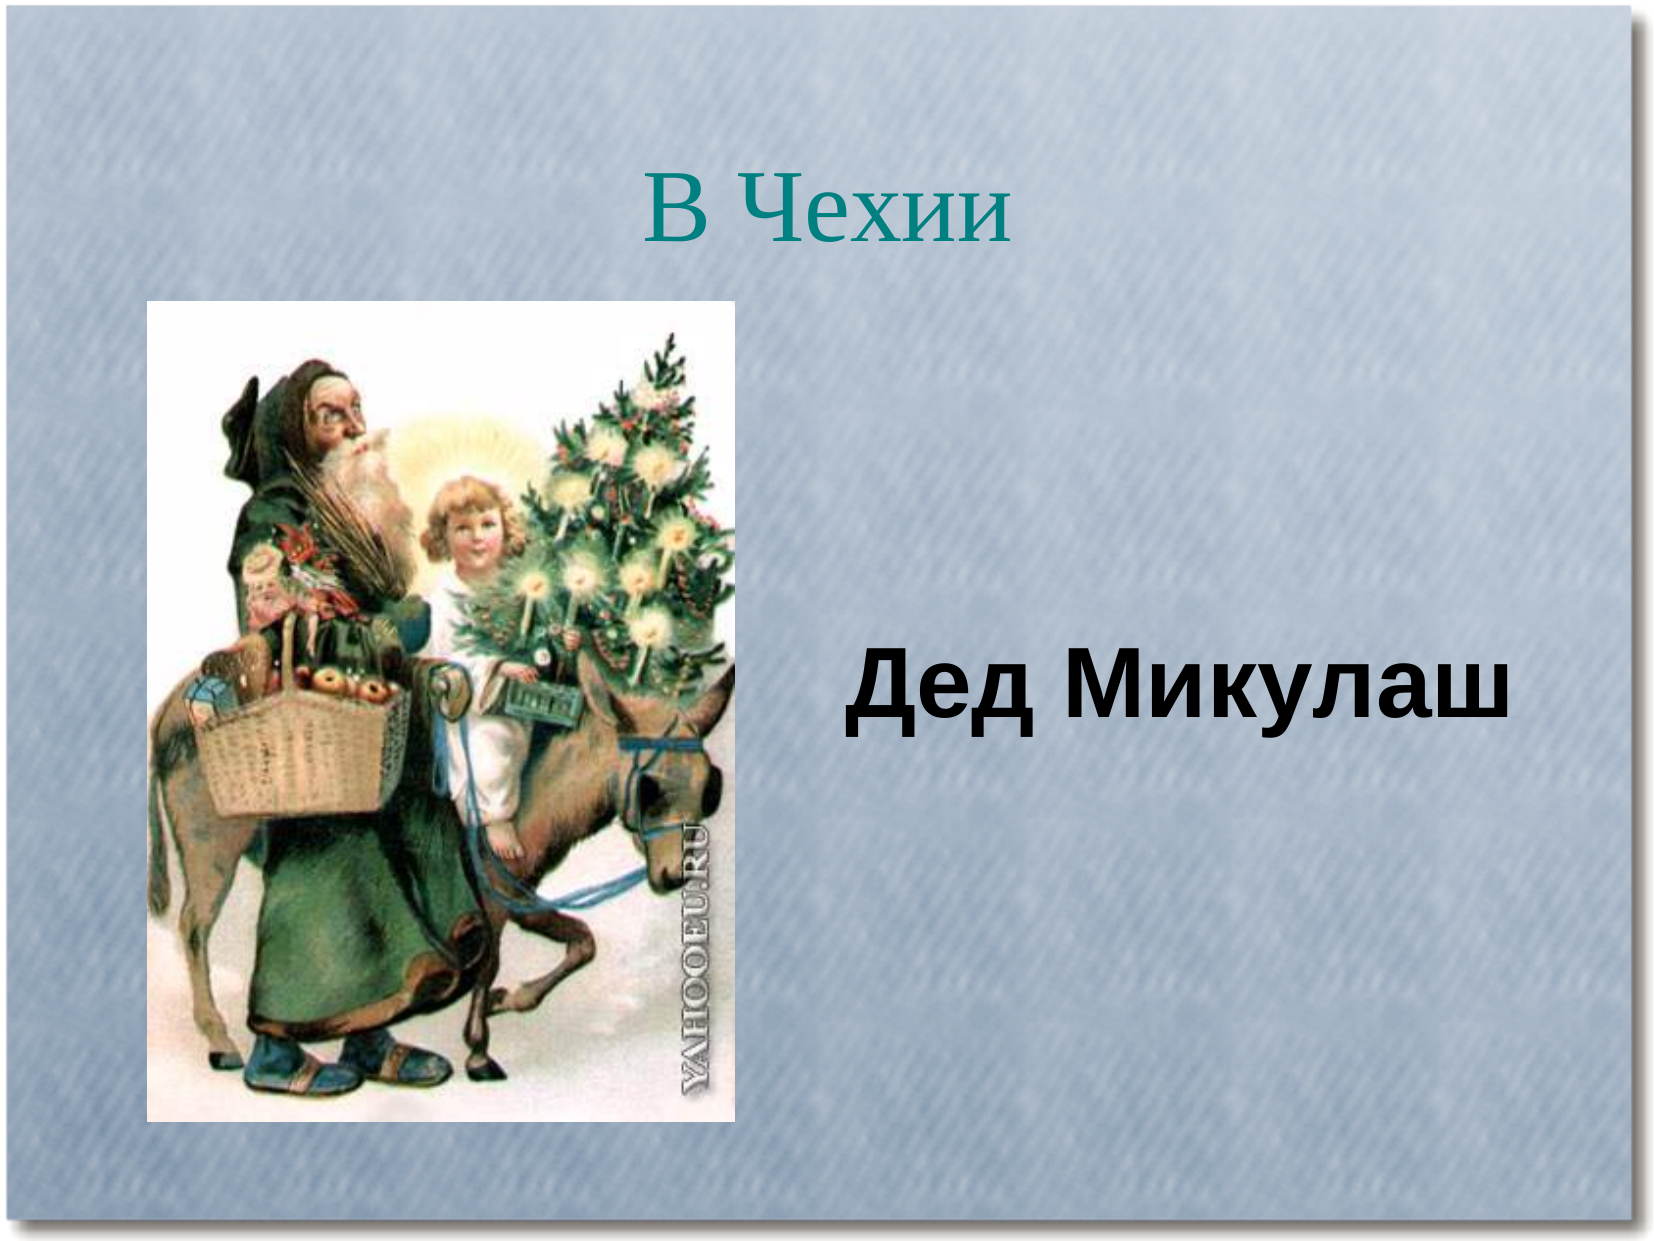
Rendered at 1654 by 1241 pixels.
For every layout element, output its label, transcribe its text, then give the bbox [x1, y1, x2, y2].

title В Чехии [121, 102, 1534, 310]
picture [0, 0, 1654, 1241]
list Дед Микулаш [845, 344, 1535, 1127]
